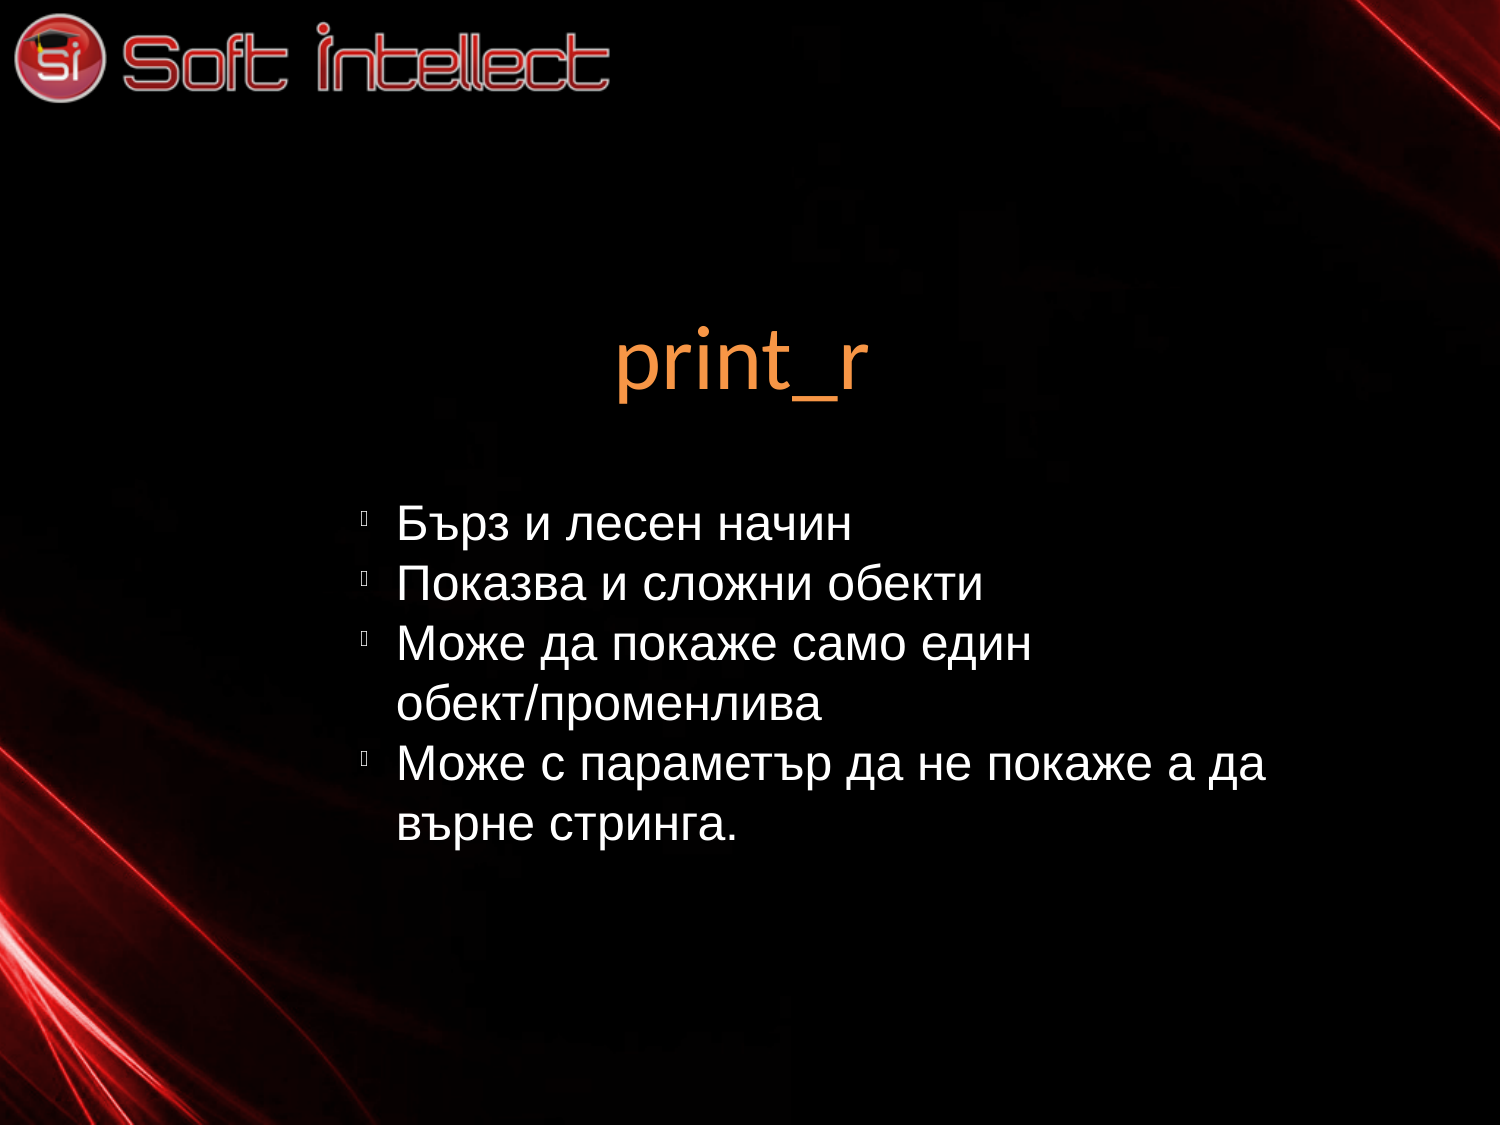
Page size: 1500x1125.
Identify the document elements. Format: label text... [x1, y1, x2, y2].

text_box Бърз и лесен начин Показва и сложни обекти Може да покаже само един обект/променлива Може с параметър да не покаже а да върне стринга. [345, 483, 1351, 1125]
text_box print_r [104, 232, 1380, 474]
picture [0, 0, 1500, 1125]
